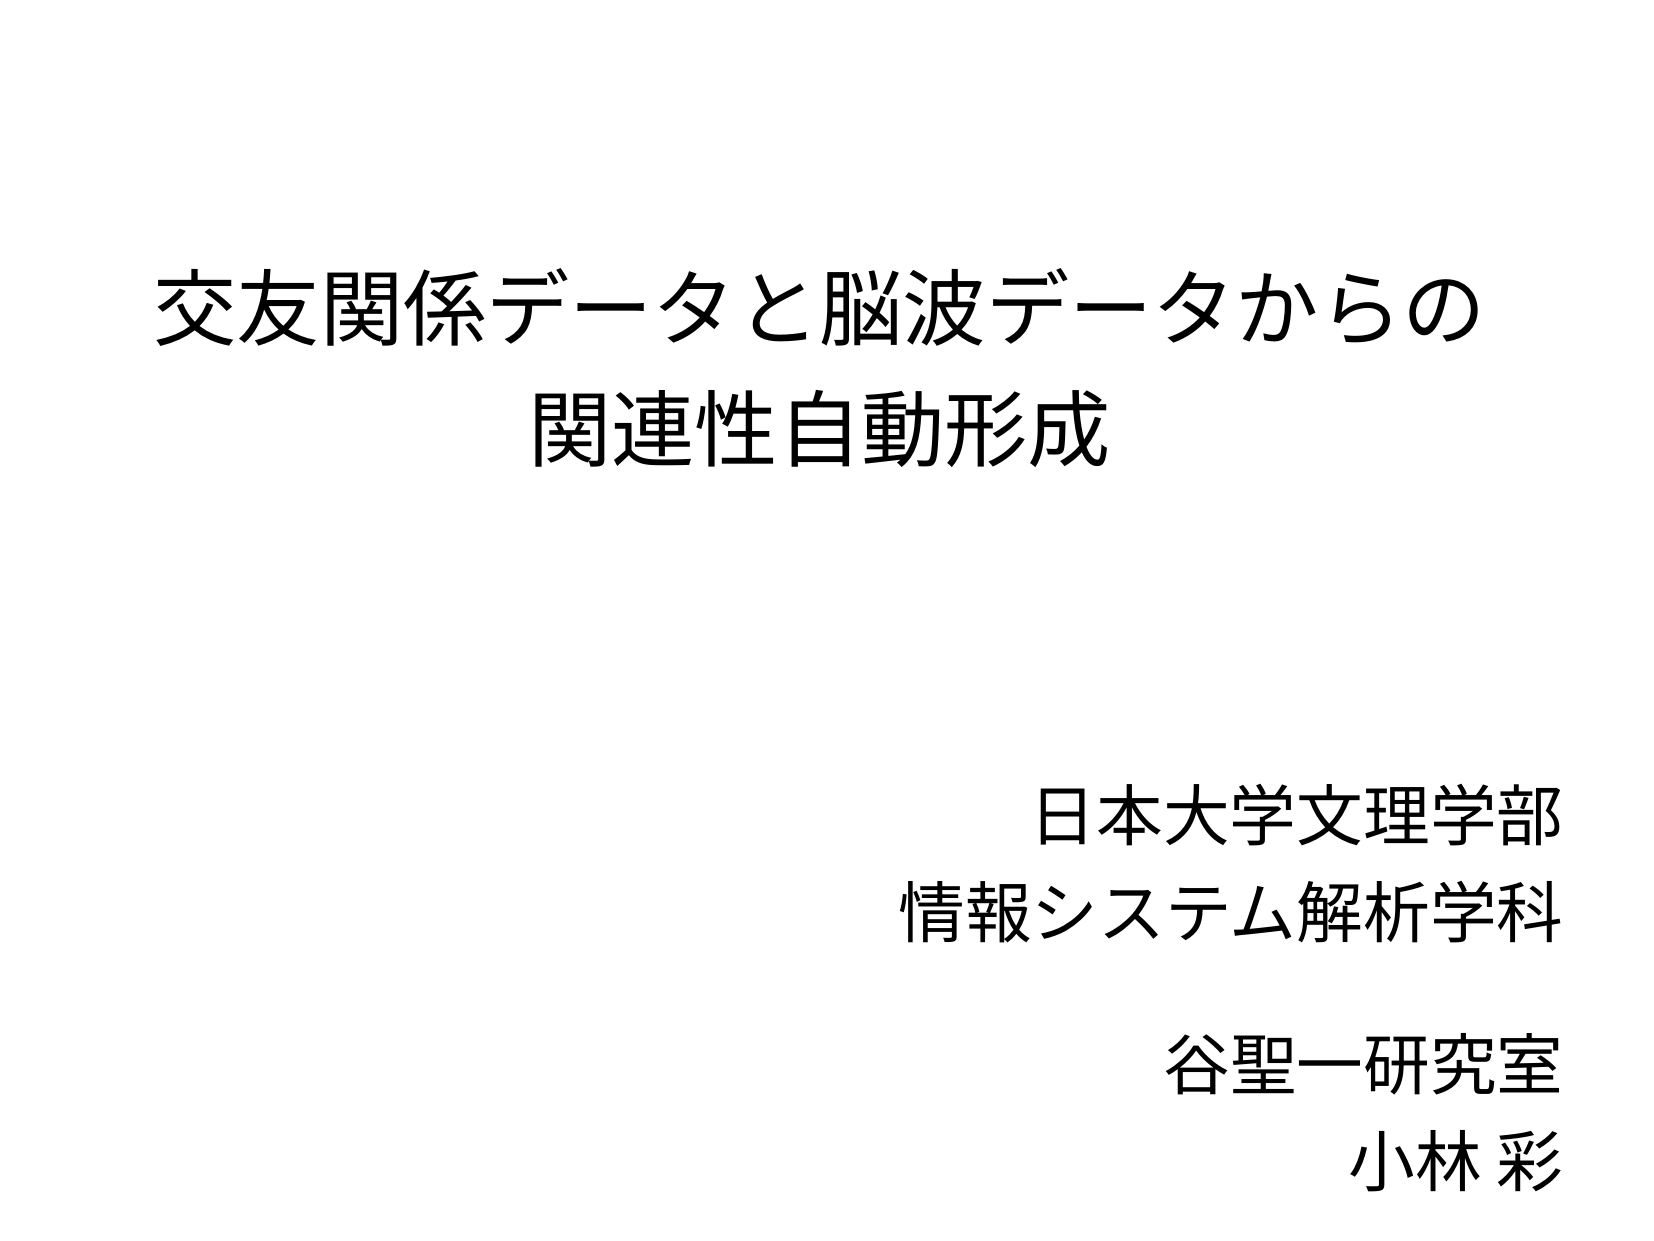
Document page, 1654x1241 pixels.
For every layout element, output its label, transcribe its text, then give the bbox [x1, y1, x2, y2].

subtitle 交友関係データと脳波データからの 関連性自動形成 日本大学文理学部 情報システム解析学科 谷聖一研究室 小林 彩 [75, 91, 1564, 1151]
